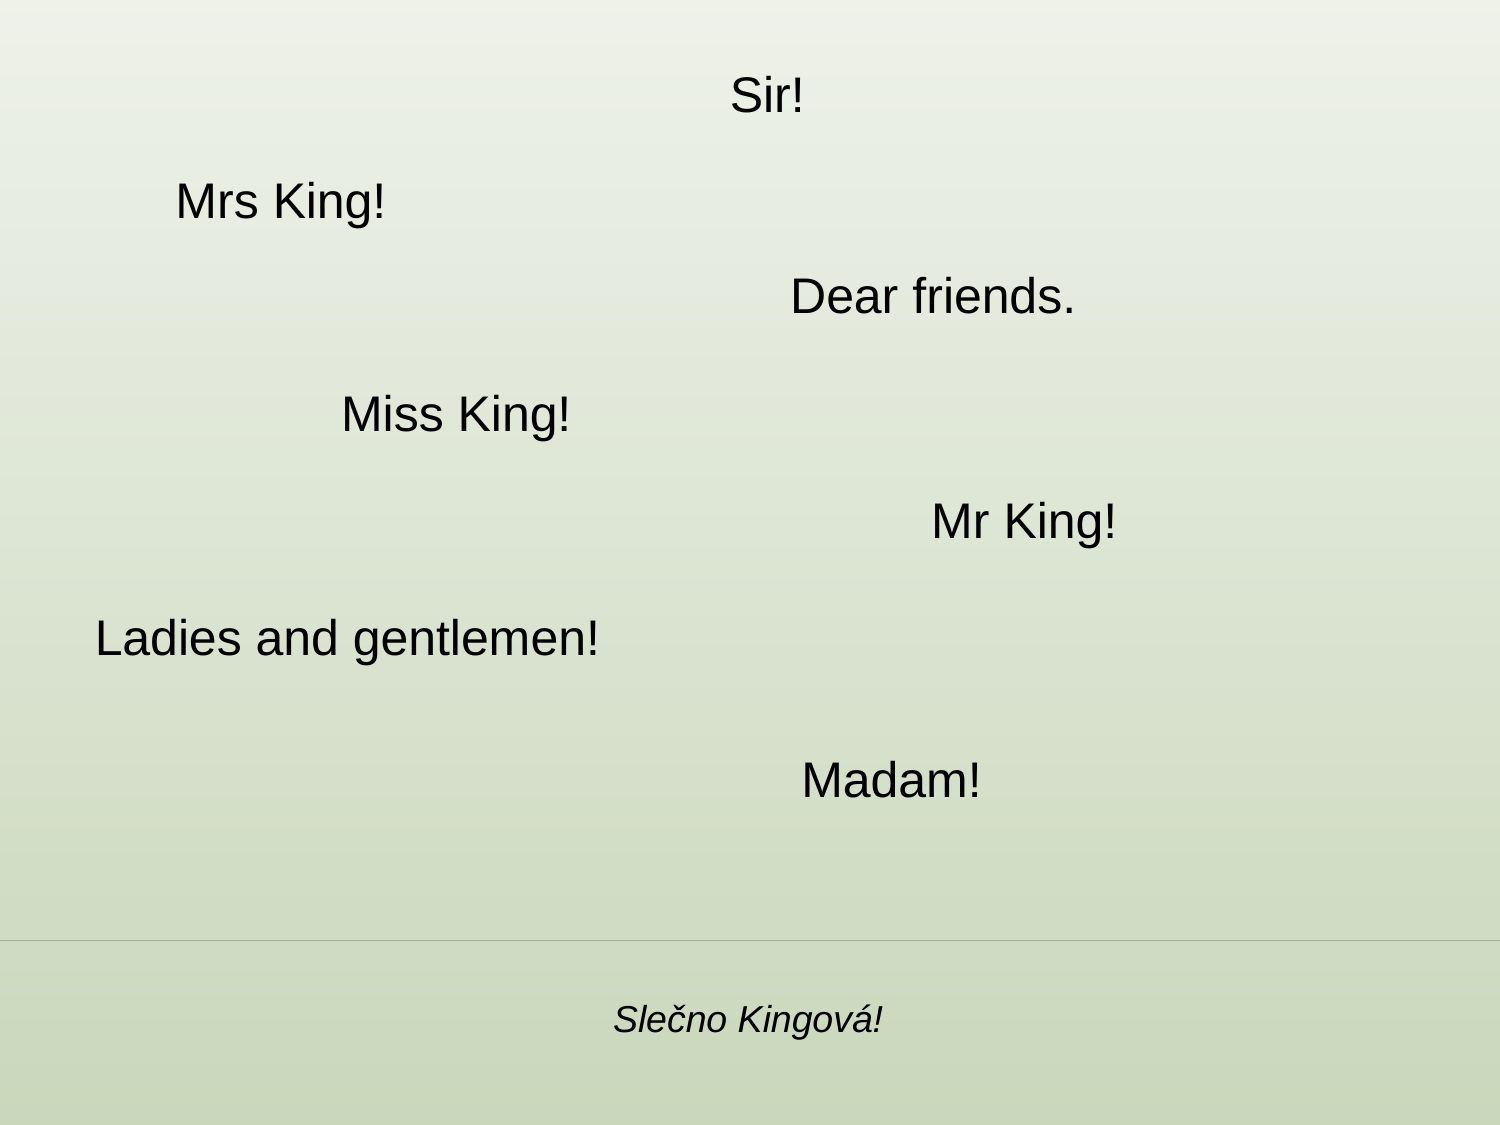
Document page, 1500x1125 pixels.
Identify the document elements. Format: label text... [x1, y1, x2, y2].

text_box Dear friends. [775, 255, 1092, 331]
text_box Miss King! [326, 373, 587, 449]
text_box Slečno Kingová! [598, 987, 899, 1049]
text_box Madam! [786, 739, 997, 816]
text_box Ladies and gentlemen! [80, 597, 616, 674]
text_box Mr King! [916, 481, 1133, 557]
text_box Sir! [715, 54, 820, 131]
text_box Mrs King! [160, 160, 402, 237]
